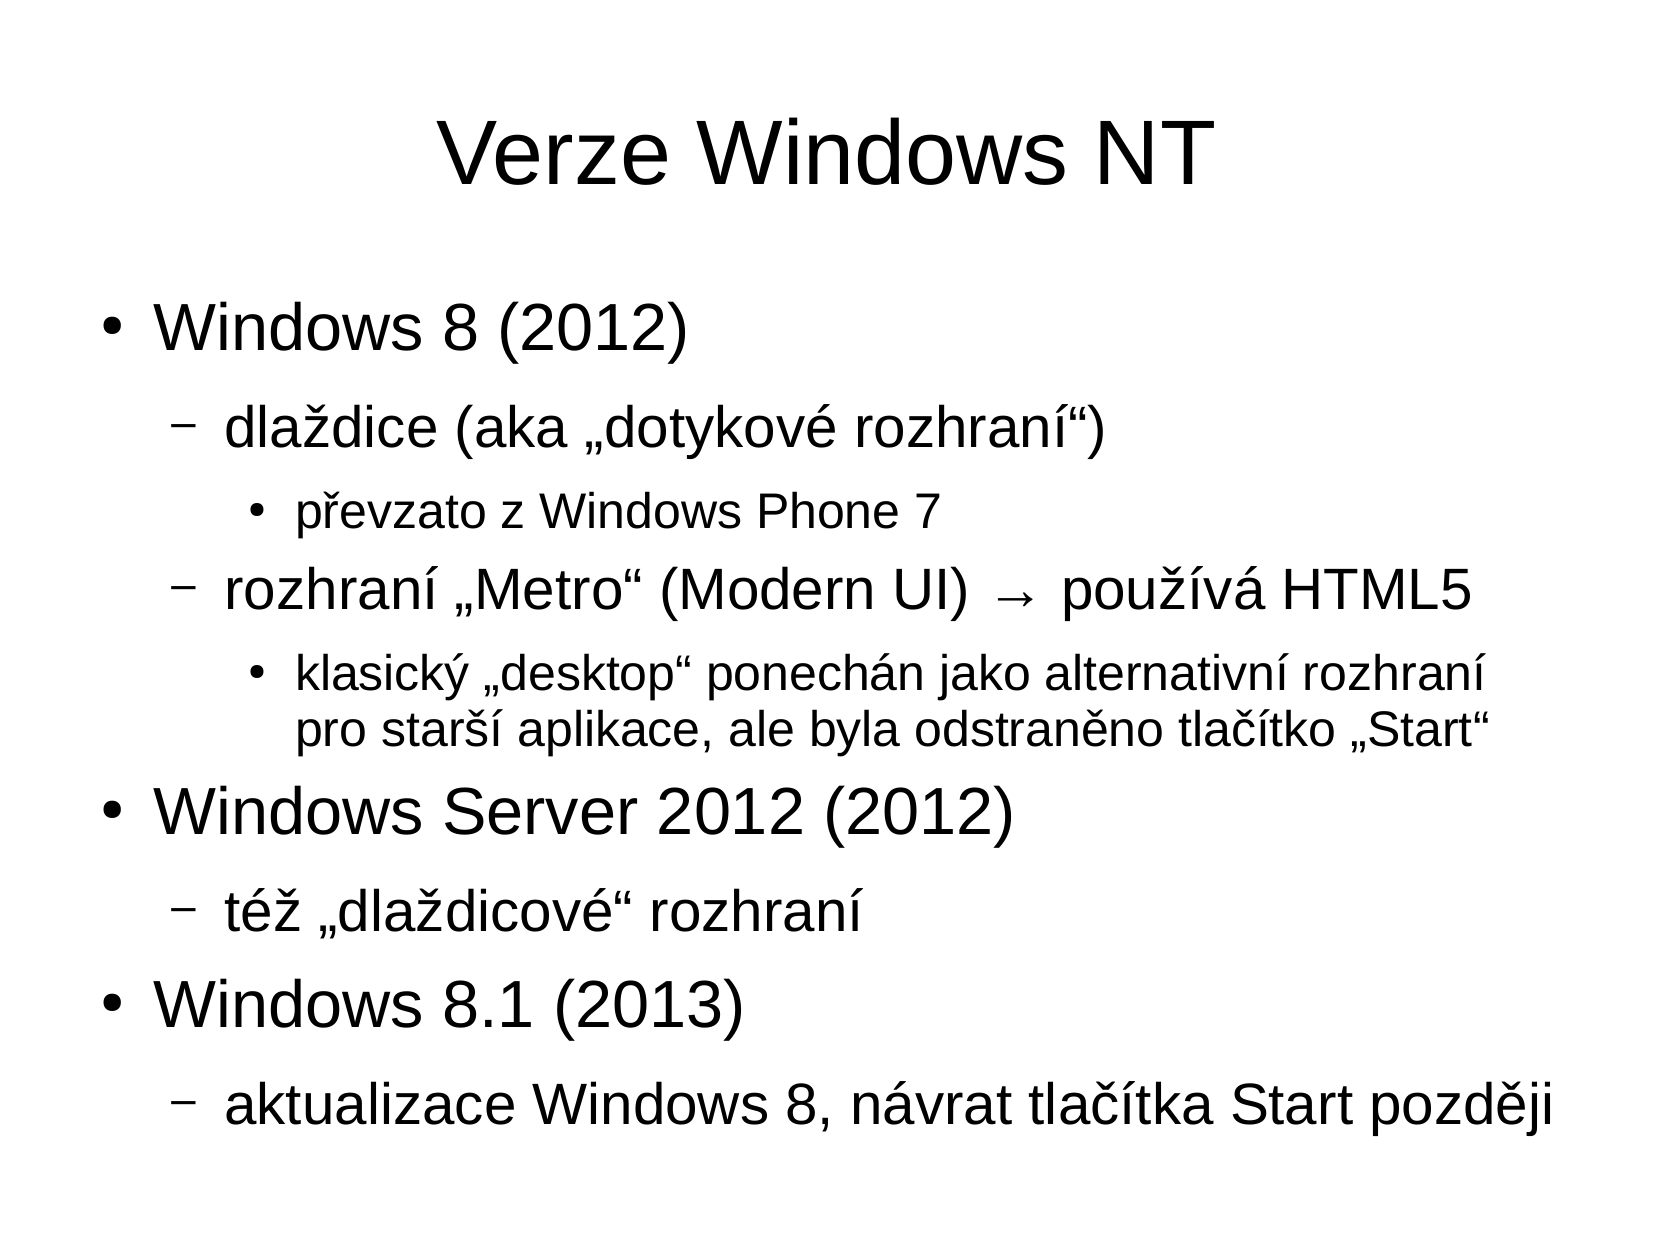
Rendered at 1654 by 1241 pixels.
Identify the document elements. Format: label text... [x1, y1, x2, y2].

title Verze Windows NT [82, 49, 1571, 257]
list Windows 8 (2012) dlaždice (aka „dotykové rozhraní“) převzato z Windows Phone 7 rozhraní „Metro“ (Modern UI) → používá HTML5 klasický „desktop“ ponechán jako alternativní rozhraní pro starší aplikace, ale byla odstraněno tlačítko „Start“ Windows Server 2012 (2012) též „dlaždicové“ rozhraní Windows 8.1 (2013) aktualizace Windows 8, návrat tlačítka Start později [82, 290, 1571, 1205]
